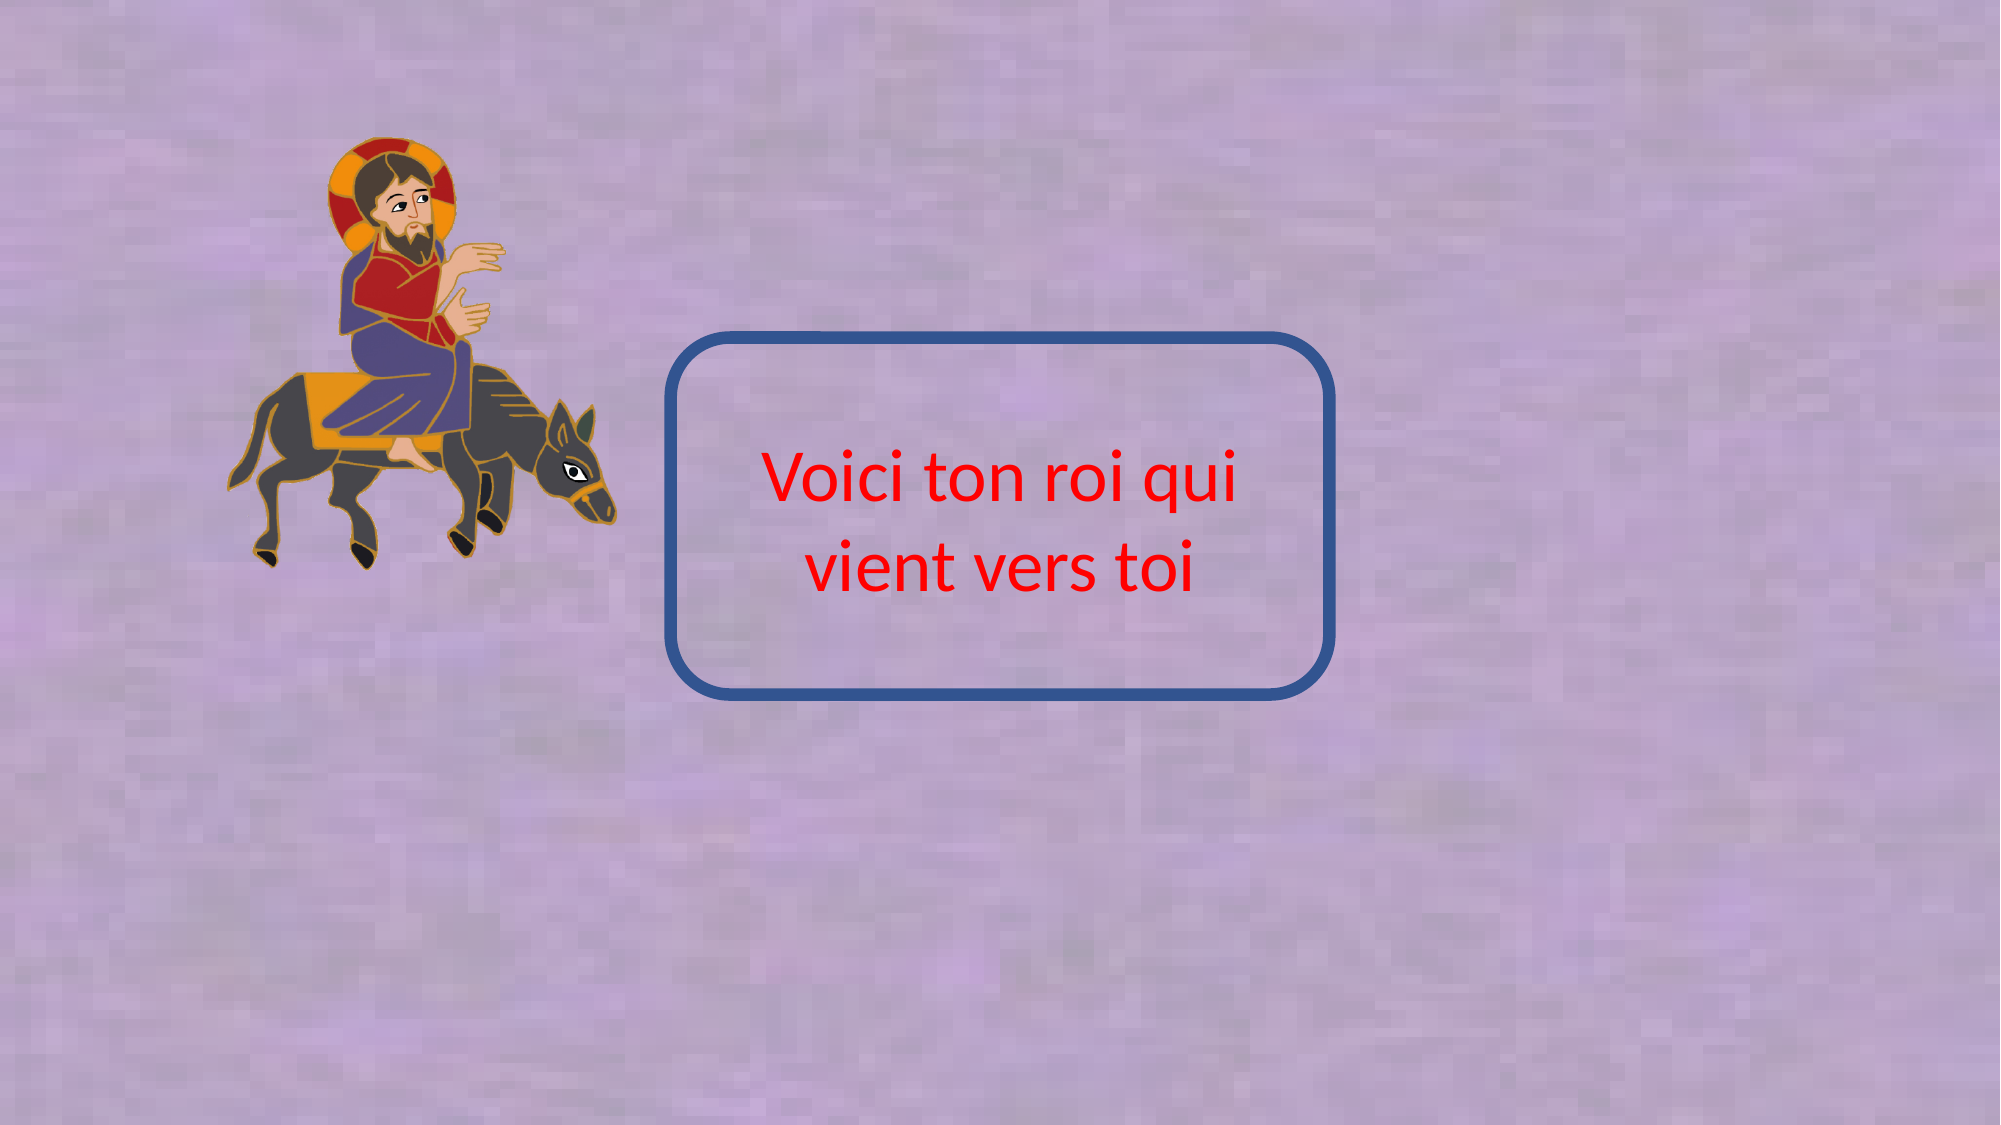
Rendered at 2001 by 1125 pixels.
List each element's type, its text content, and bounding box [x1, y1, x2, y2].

picture [212, 127, 630, 588]
text_box Voici ton roi qui vient vers toi [670, 337, 1330, 695]
